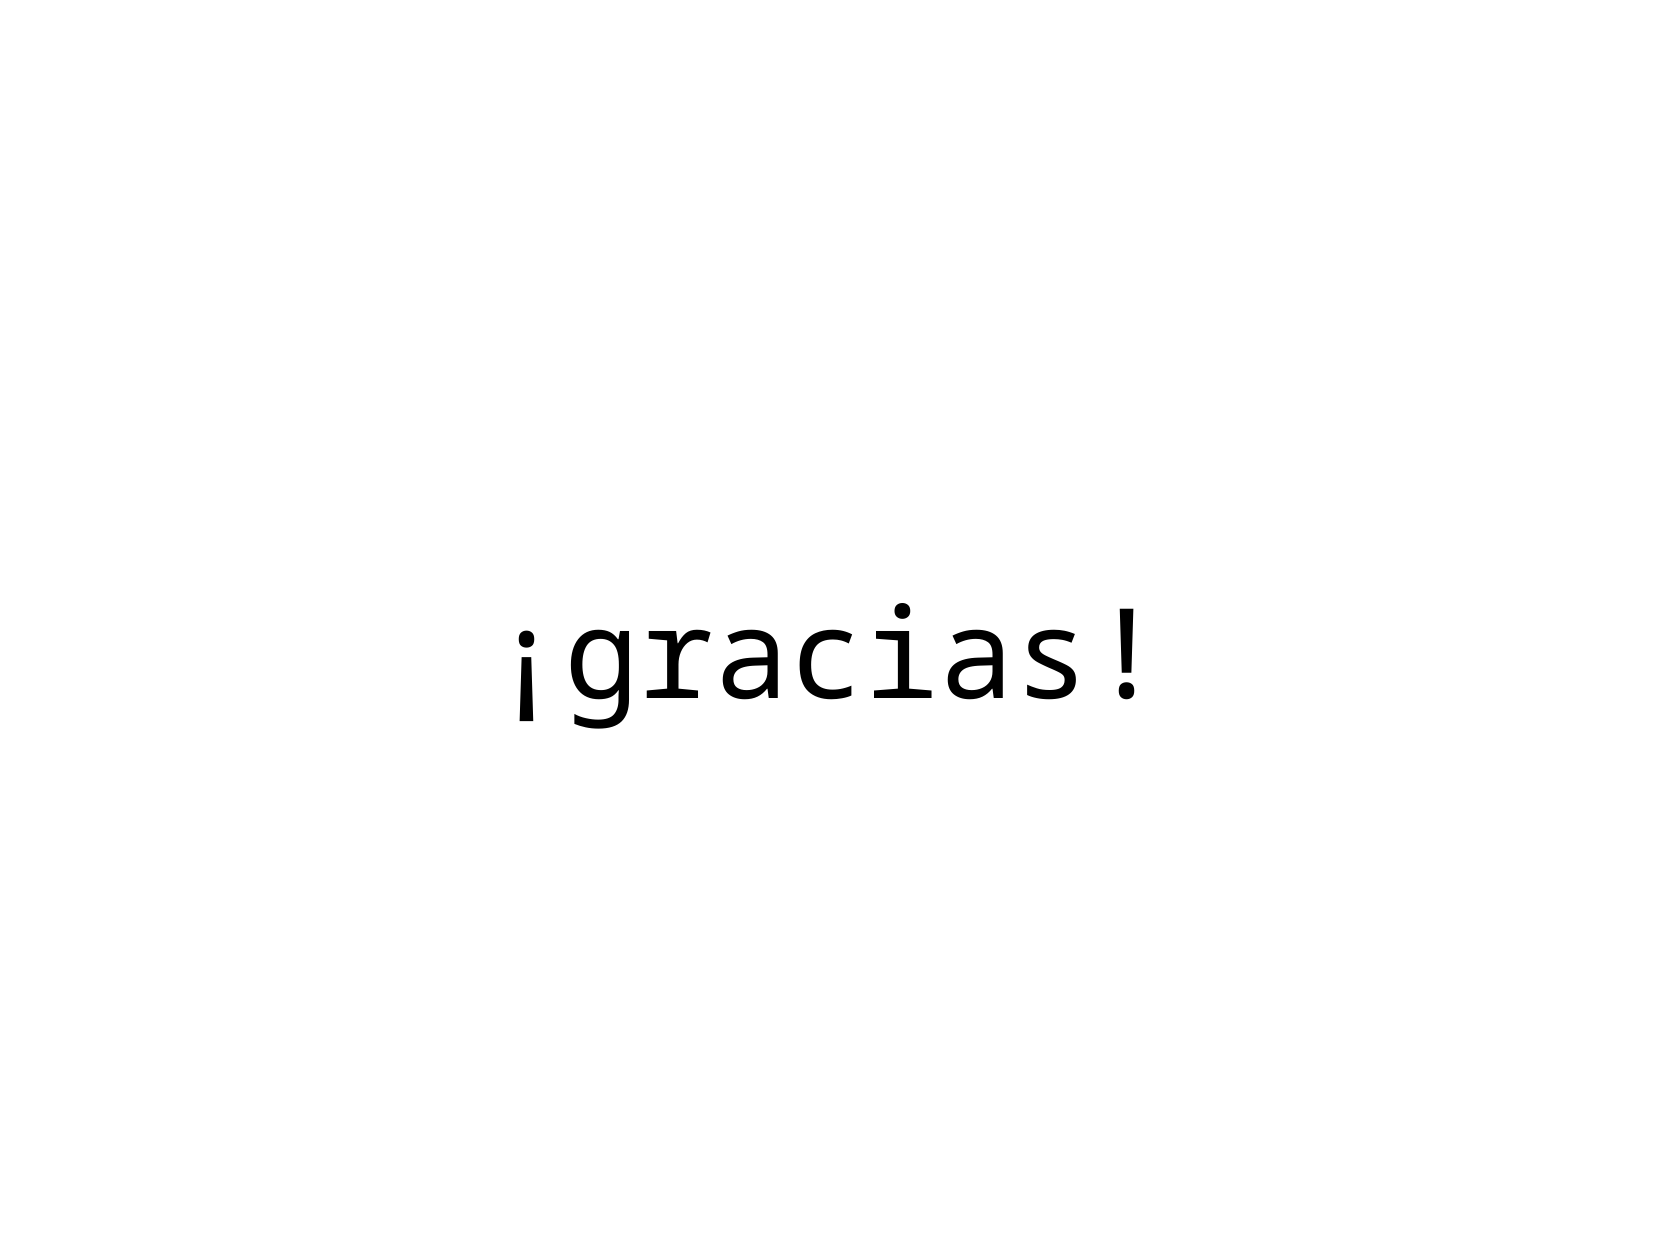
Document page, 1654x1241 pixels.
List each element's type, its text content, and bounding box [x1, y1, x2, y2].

subtitle ¡gracias! [82, 290, 1571, 1010]
